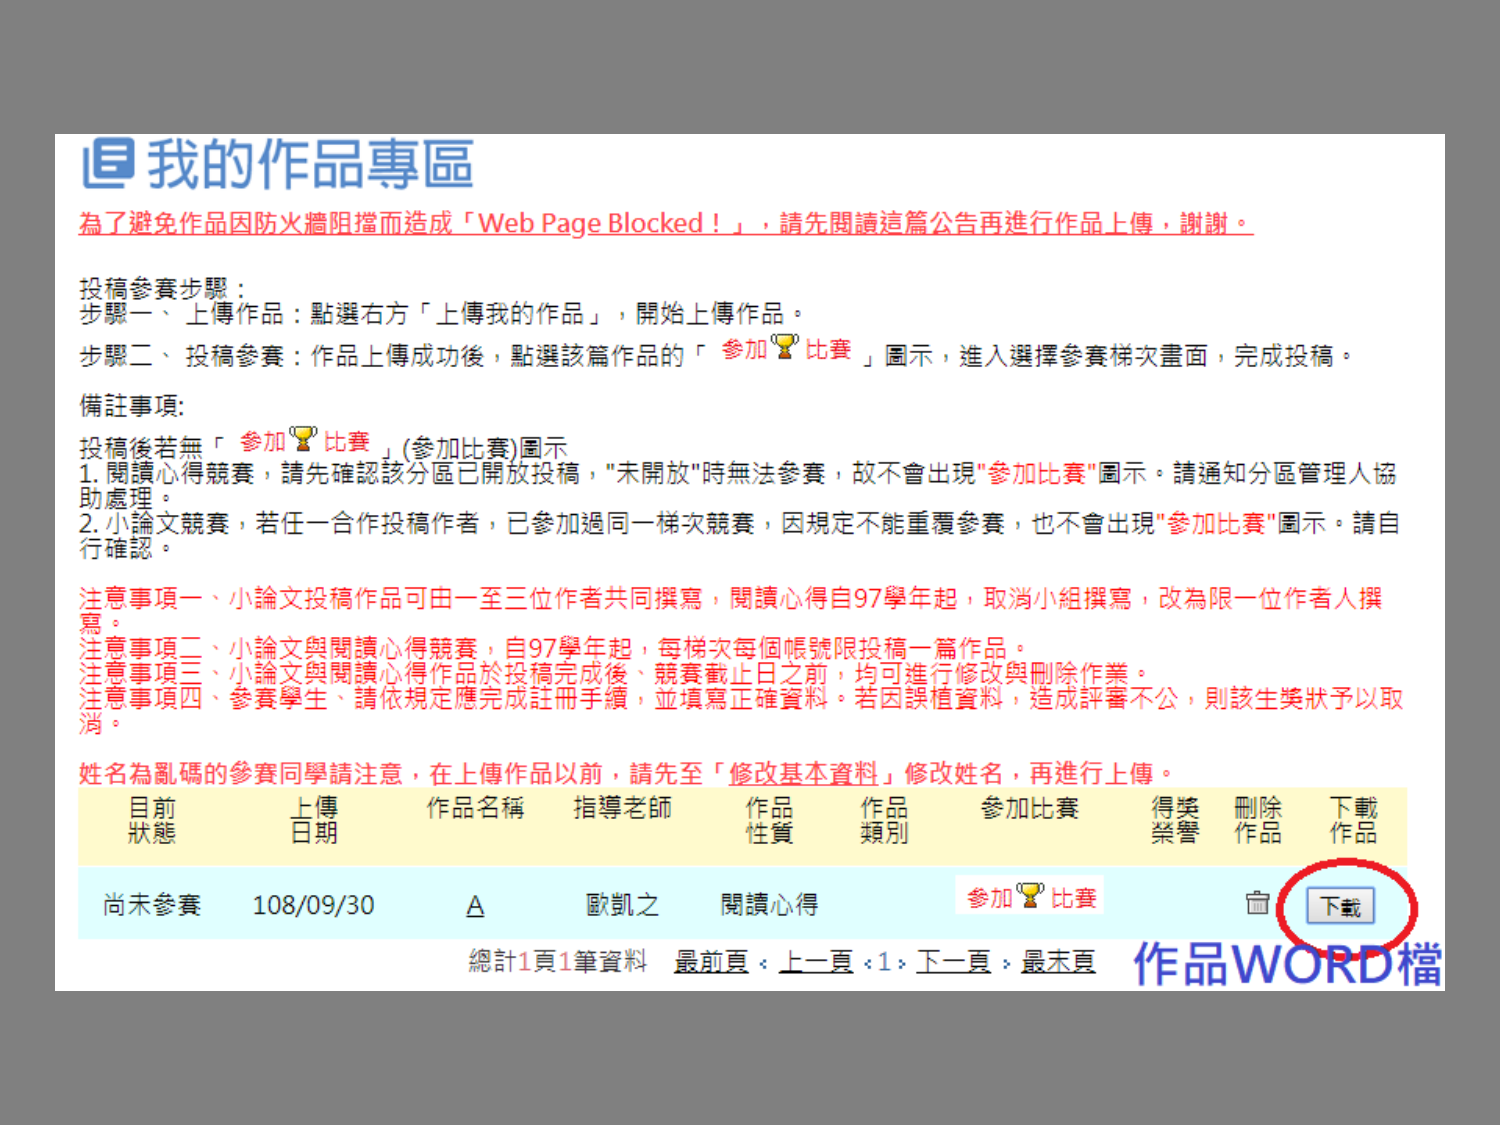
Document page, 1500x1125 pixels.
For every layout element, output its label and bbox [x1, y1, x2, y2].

picture [55, 134, 1445, 991]
